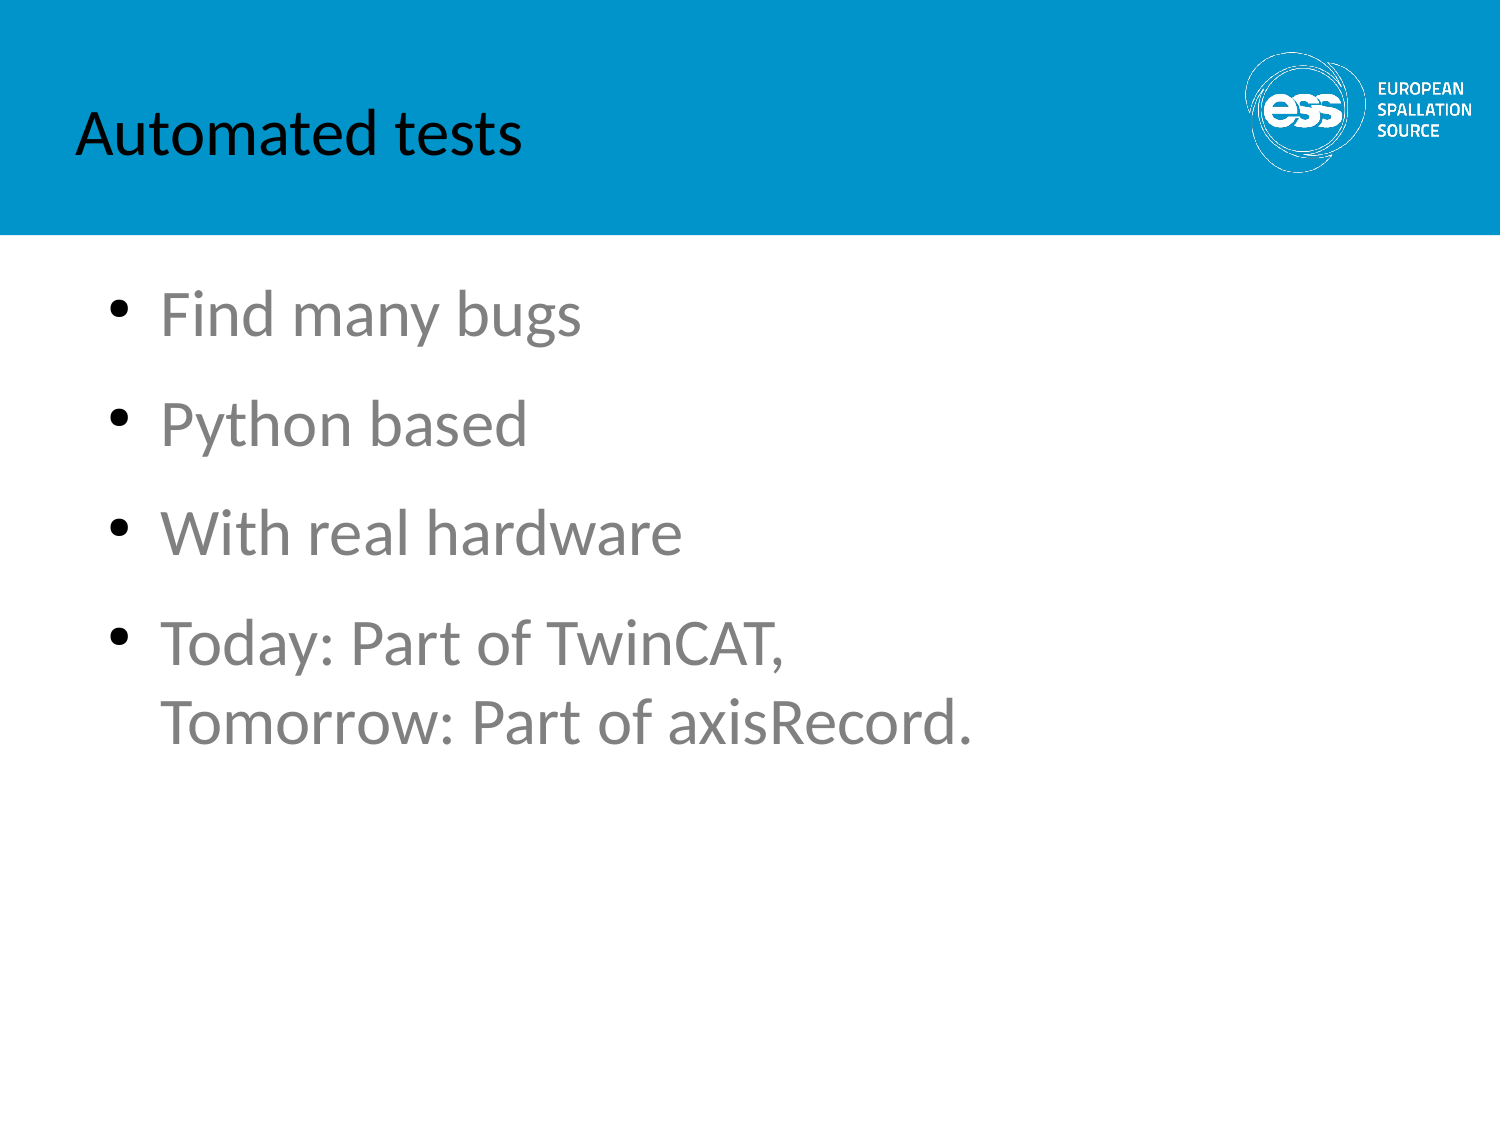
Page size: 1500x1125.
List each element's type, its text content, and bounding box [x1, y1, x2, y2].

picture [1389, 104, 1393, 115]
picture [1423, 83, 1430, 94]
picture [1379, 83, 1385, 94]
title Automated tests [75, 45, 1247, 233]
picture [1422, 125, 1428, 134]
picture [1264, 94, 1342, 127]
picture [1454, 83, 1458, 94]
list Find many bugs Python based With real hardware Today: Part of TwinCAT, Tomorrow: Part of axisRecord. [75, 262, 1426, 1005]
picture [1432, 125, 1438, 136]
picture [1398, 109, 1406, 115]
picture [1436, 104, 1444, 115]
picture [1443, 86, 1450, 93]
picture [1409, 104, 1415, 115]
picture [1418, 104, 1423, 115]
picture [1400, 83, 1407, 94]
